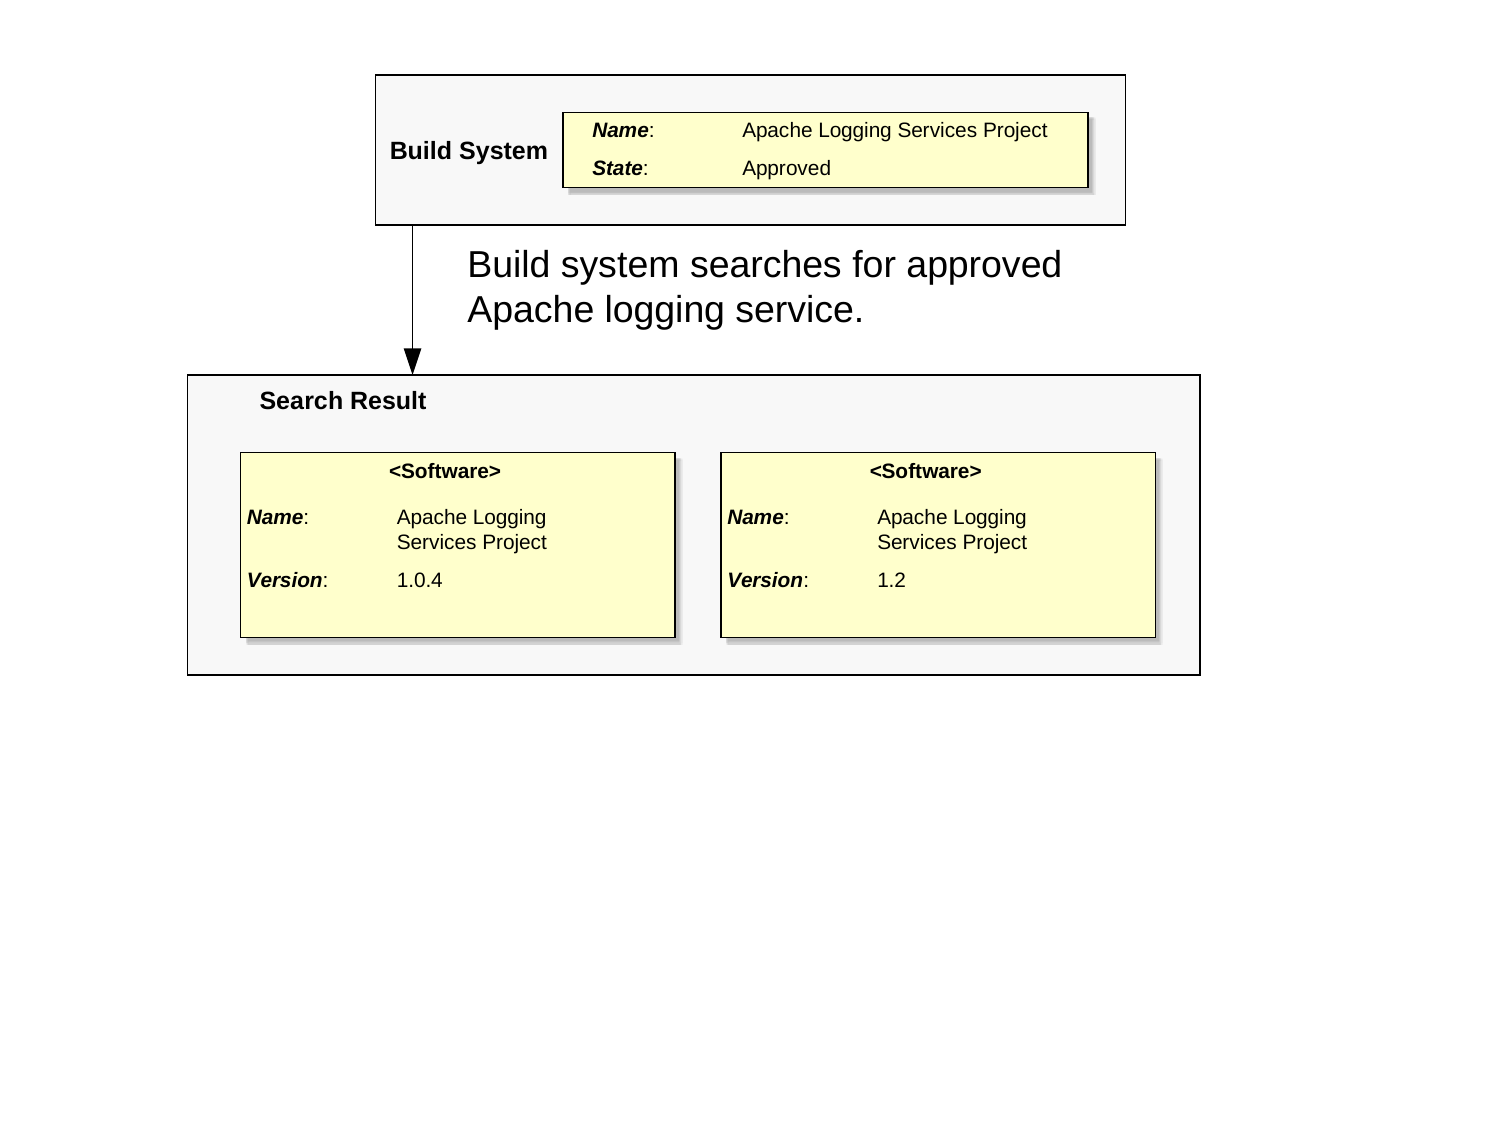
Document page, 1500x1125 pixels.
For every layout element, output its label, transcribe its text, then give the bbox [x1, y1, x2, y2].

text_box [187, 375, 1200, 676]
text_box [375, 75, 1126, 225]
text_box <Software> [332, 450, 558, 491]
text_box <Software> [813, 450, 1039, 491]
text_box Search Result [244, 376, 451, 423]
text_box Build System [374, 126, 577, 172]
text_box Name: Apache Logging Services Project Version: 1.2 [712, 495, 1119, 600]
text_box Build system searches for approved Apache logging service. [452, 232, 1088, 338]
text_box Name: Apache Logging Services Project State: Approved [577, 109, 1100, 188]
text_box Name: Apache Logging Services Project Version: 1.0.4 [232, 495, 638, 600]
